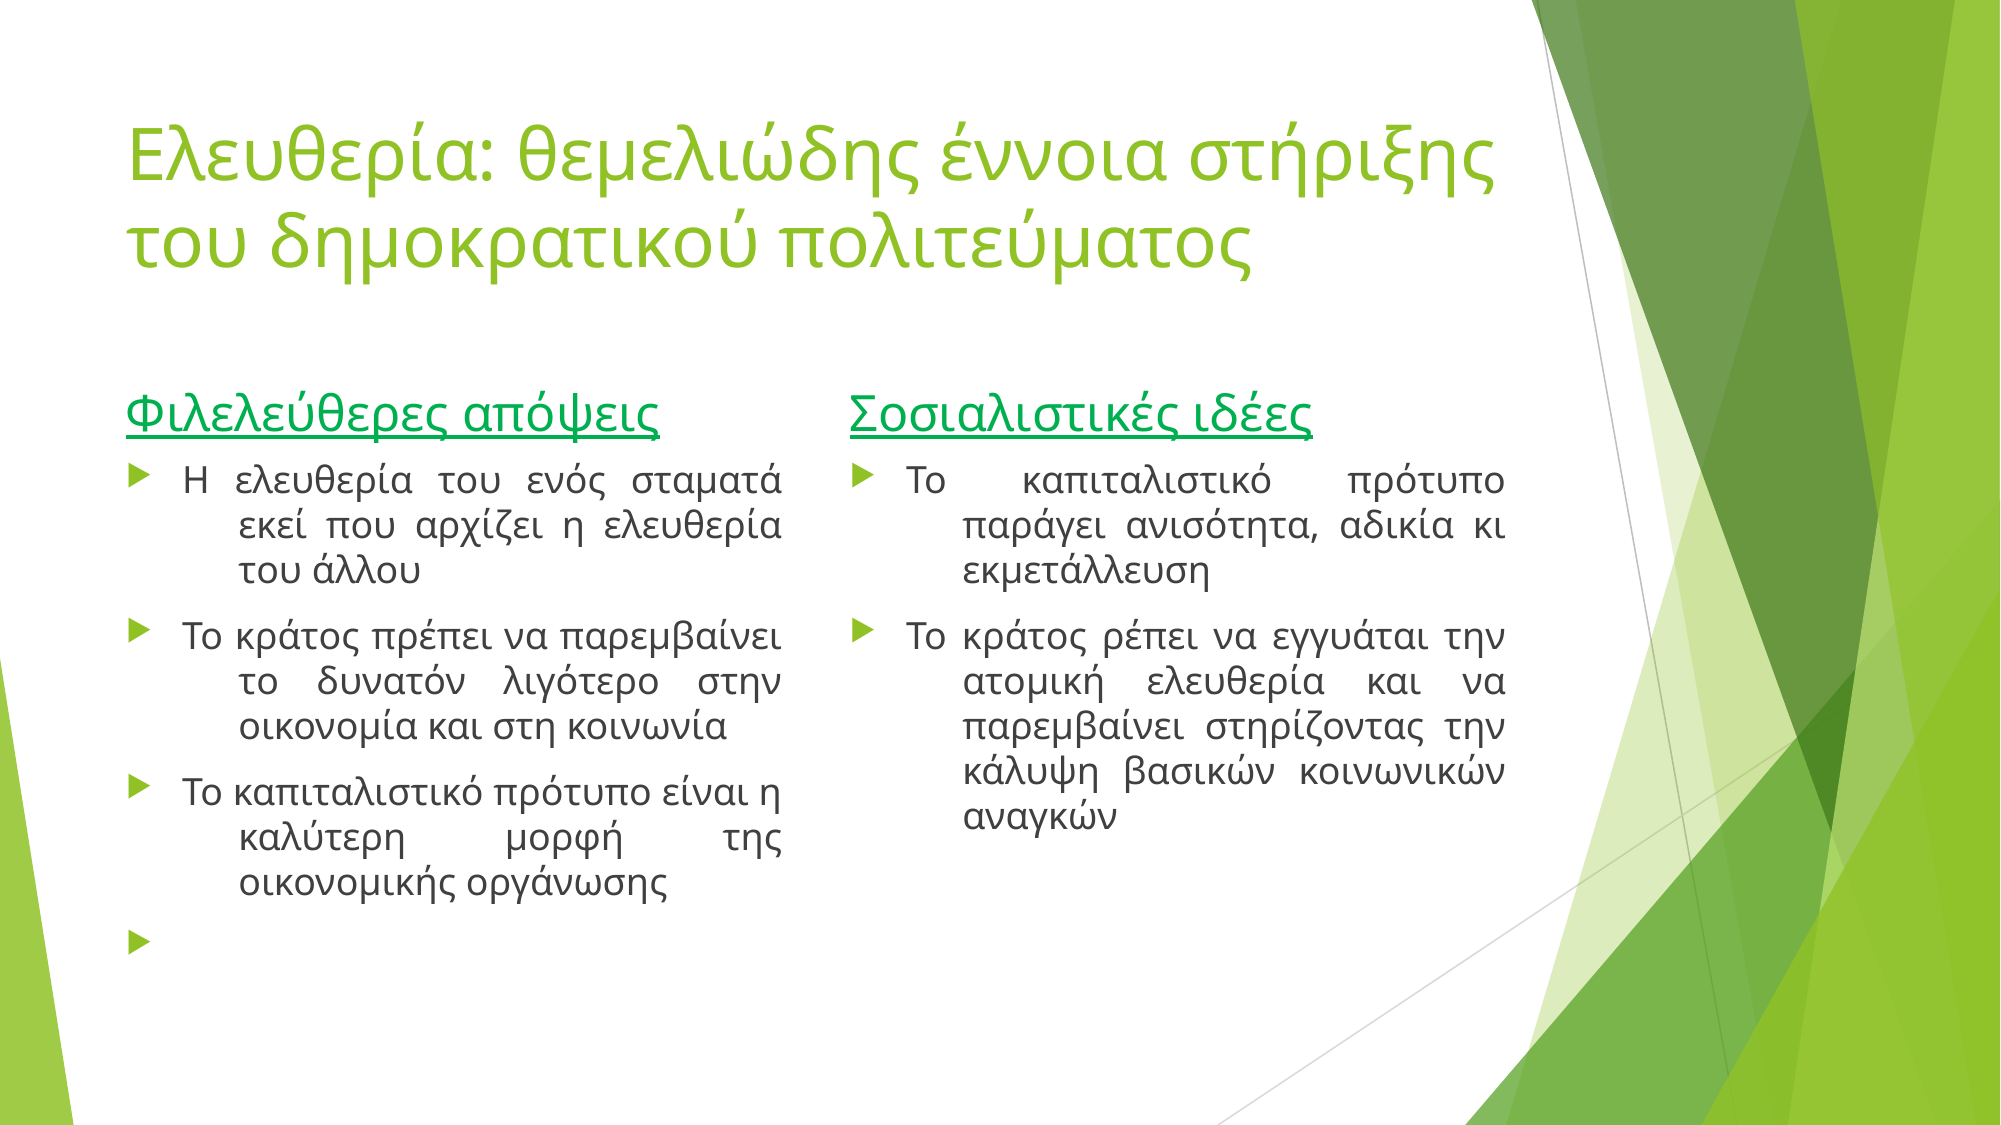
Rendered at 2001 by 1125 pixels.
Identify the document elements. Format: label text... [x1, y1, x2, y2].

list Σοσιαλιστικές ιδέες [834, 354, 1522, 448]
list Η ελευθερία του ενός σταματά εκεί που αρχίζει η ελευθερία του άλλου Το κράτος πρέπει να παρεμβαίνει το δυνατόν λιγότερο στην οικονομία και στη κοινωνία Το καπιταλιστικό πρότυπο είναι η καλύτερη μορφή της οικονομικής οργάνωσης [110, 448, 798, 992]
list Το καπιταλιστικό πρότυπο παράγει ανισότητα, αδικία κι εκμετάλλευση Το κράτος ρέπει να εγγυάται την ατομική ελευθερία και να παρεμβαίνει στηρίζοντας την κάλυψη βασικών κοινωνικών αναγκών [834, 448, 1522, 992]
list Φιλελεύθερες απόψεις [110, 354, 798, 448]
title Ελευθερία: θεμελιώδης έννοια στήριξης του δημοκρατικού πολιτεύματος [111, 99, 1522, 317]
